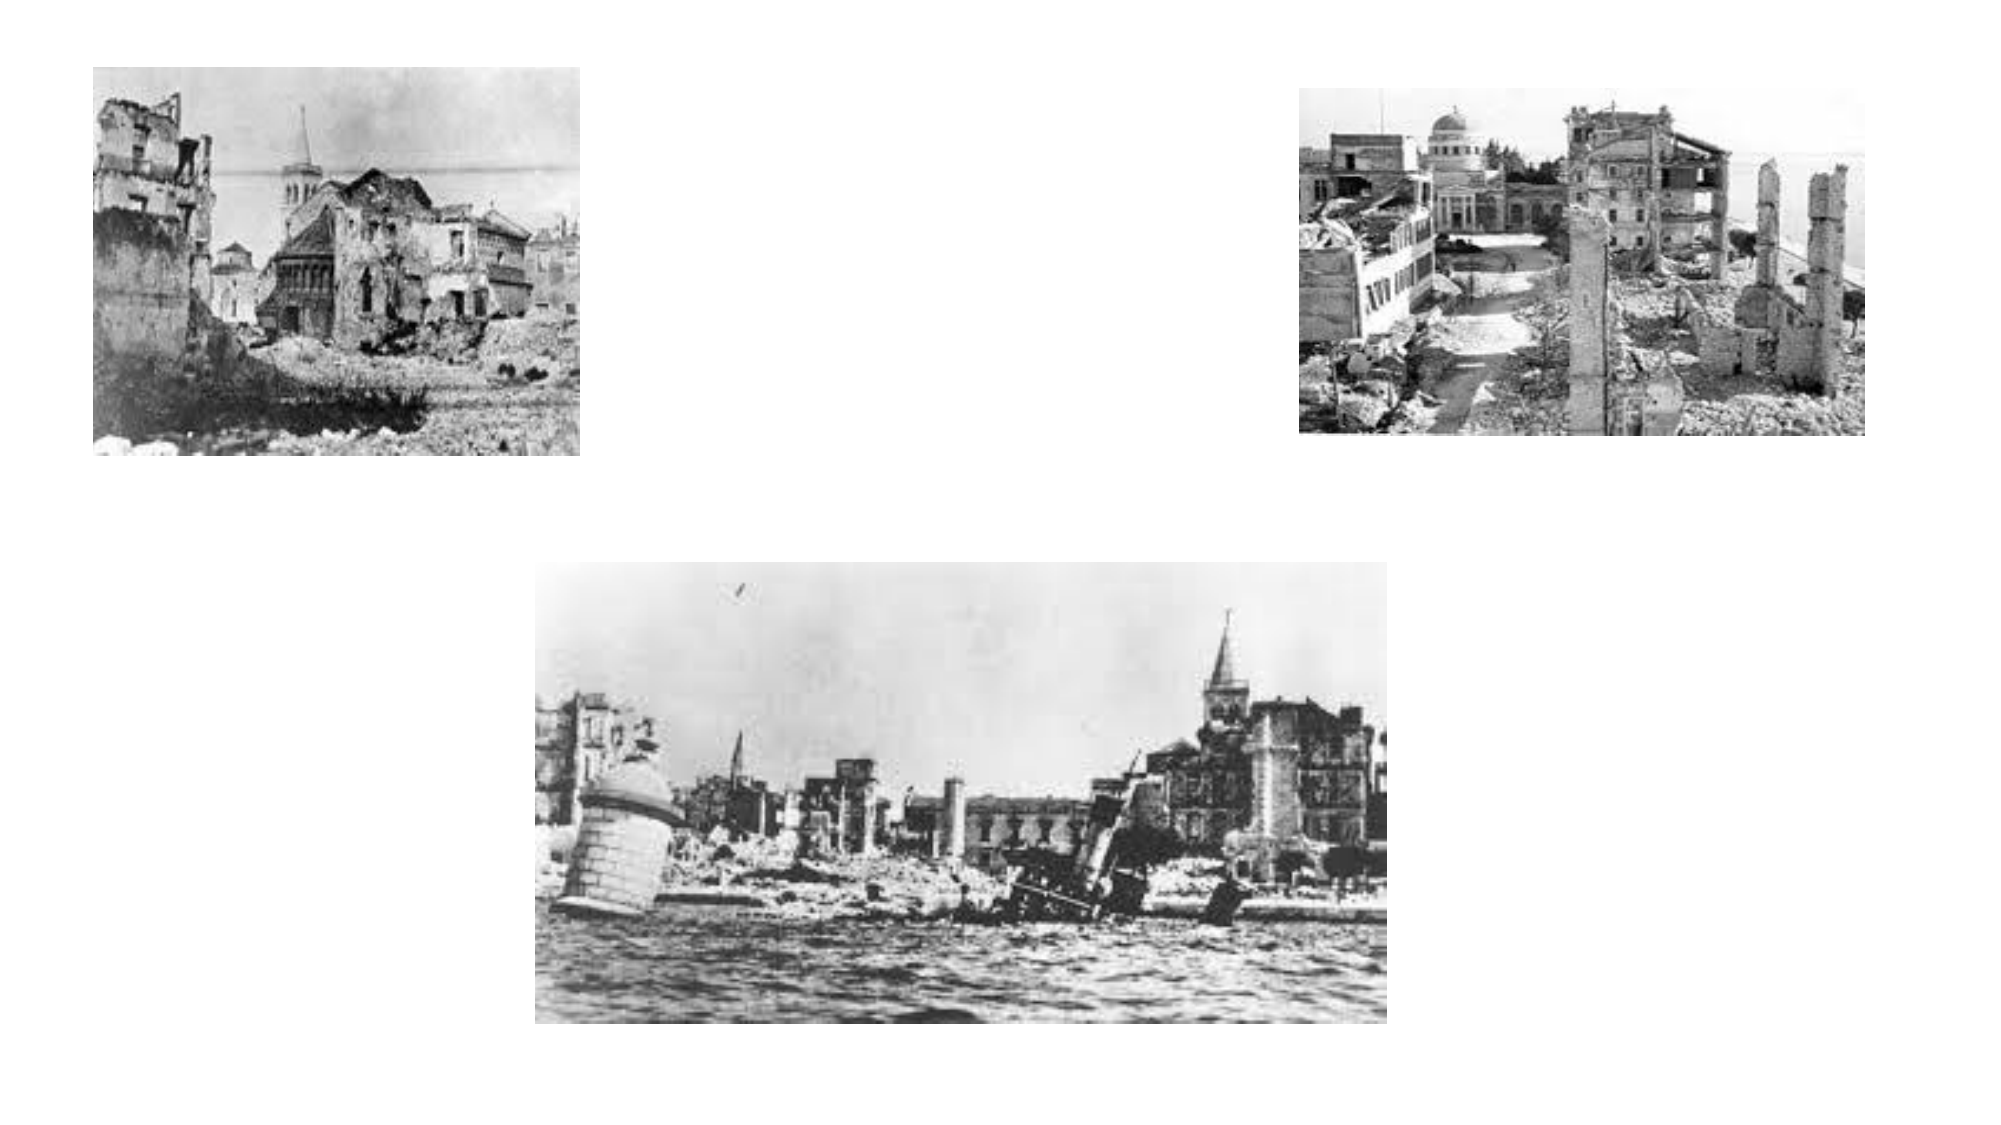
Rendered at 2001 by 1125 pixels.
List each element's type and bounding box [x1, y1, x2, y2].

picture [535, 562, 1387, 1024]
picture [1299, 88, 1865, 436]
picture [93, 67, 580, 456]
